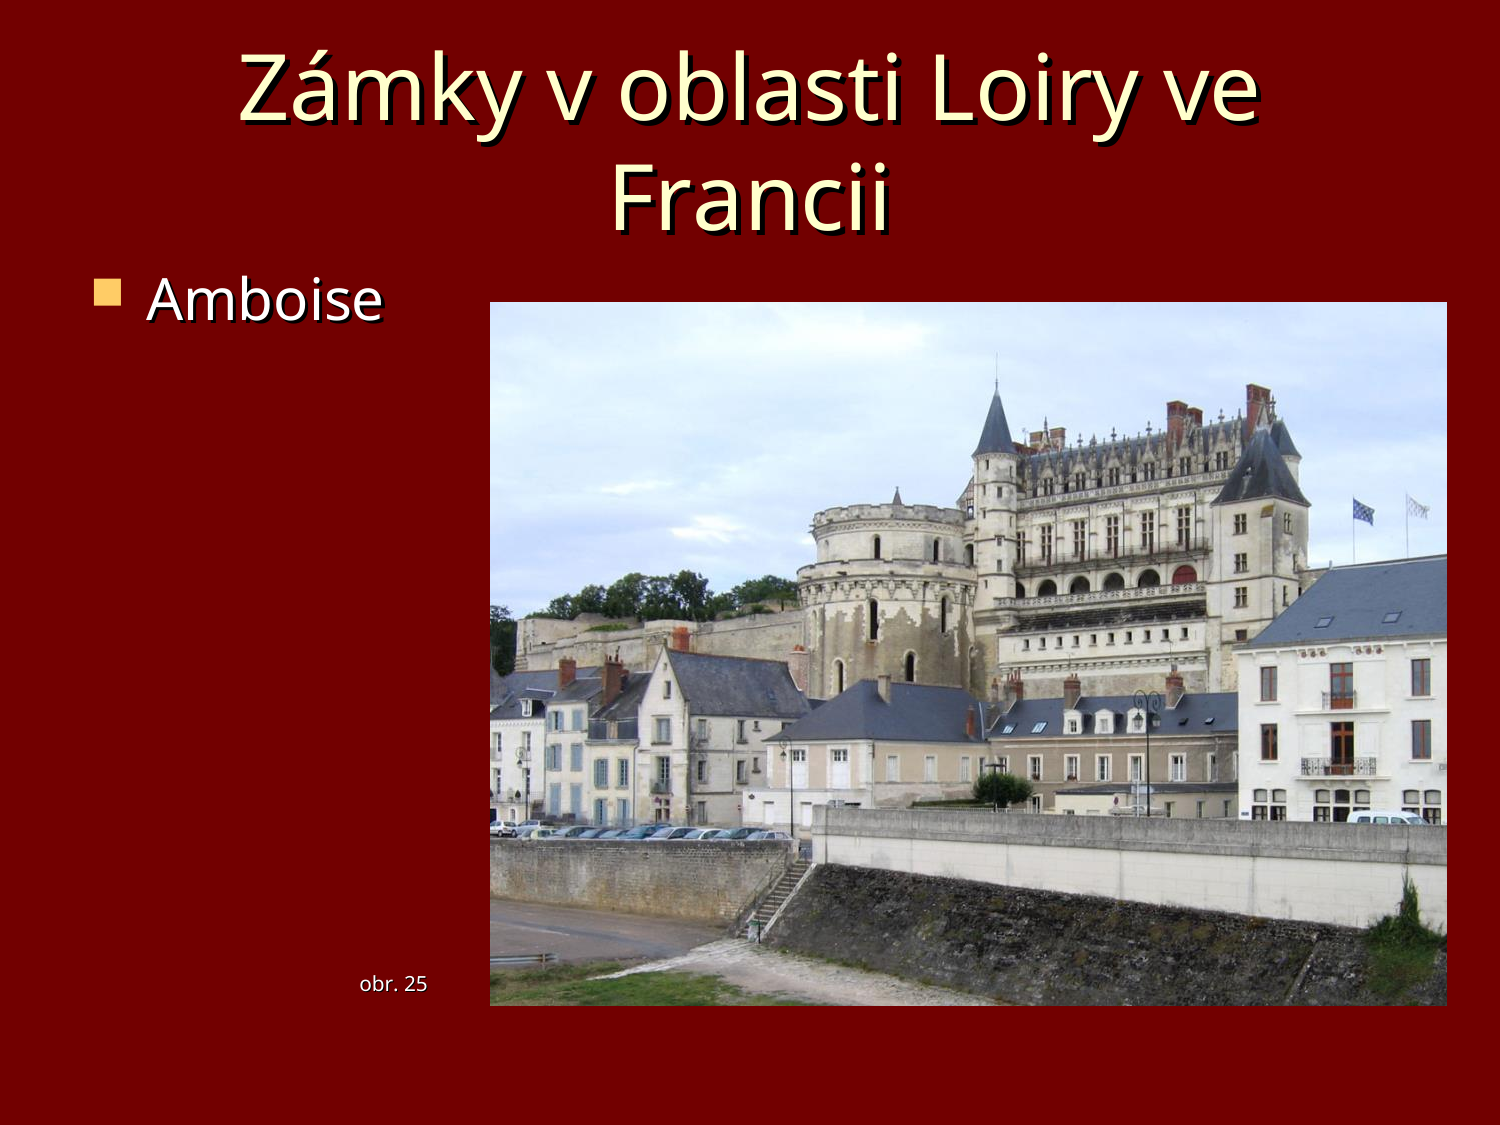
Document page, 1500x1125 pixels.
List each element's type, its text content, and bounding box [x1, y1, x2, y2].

list Amboise obr. 25 [74, 262, 491, 1004]
title Zámky v oblasti Loiry ve Francii [75, 45, 1426, 233]
text_box [490, 302, 1447, 1007]
